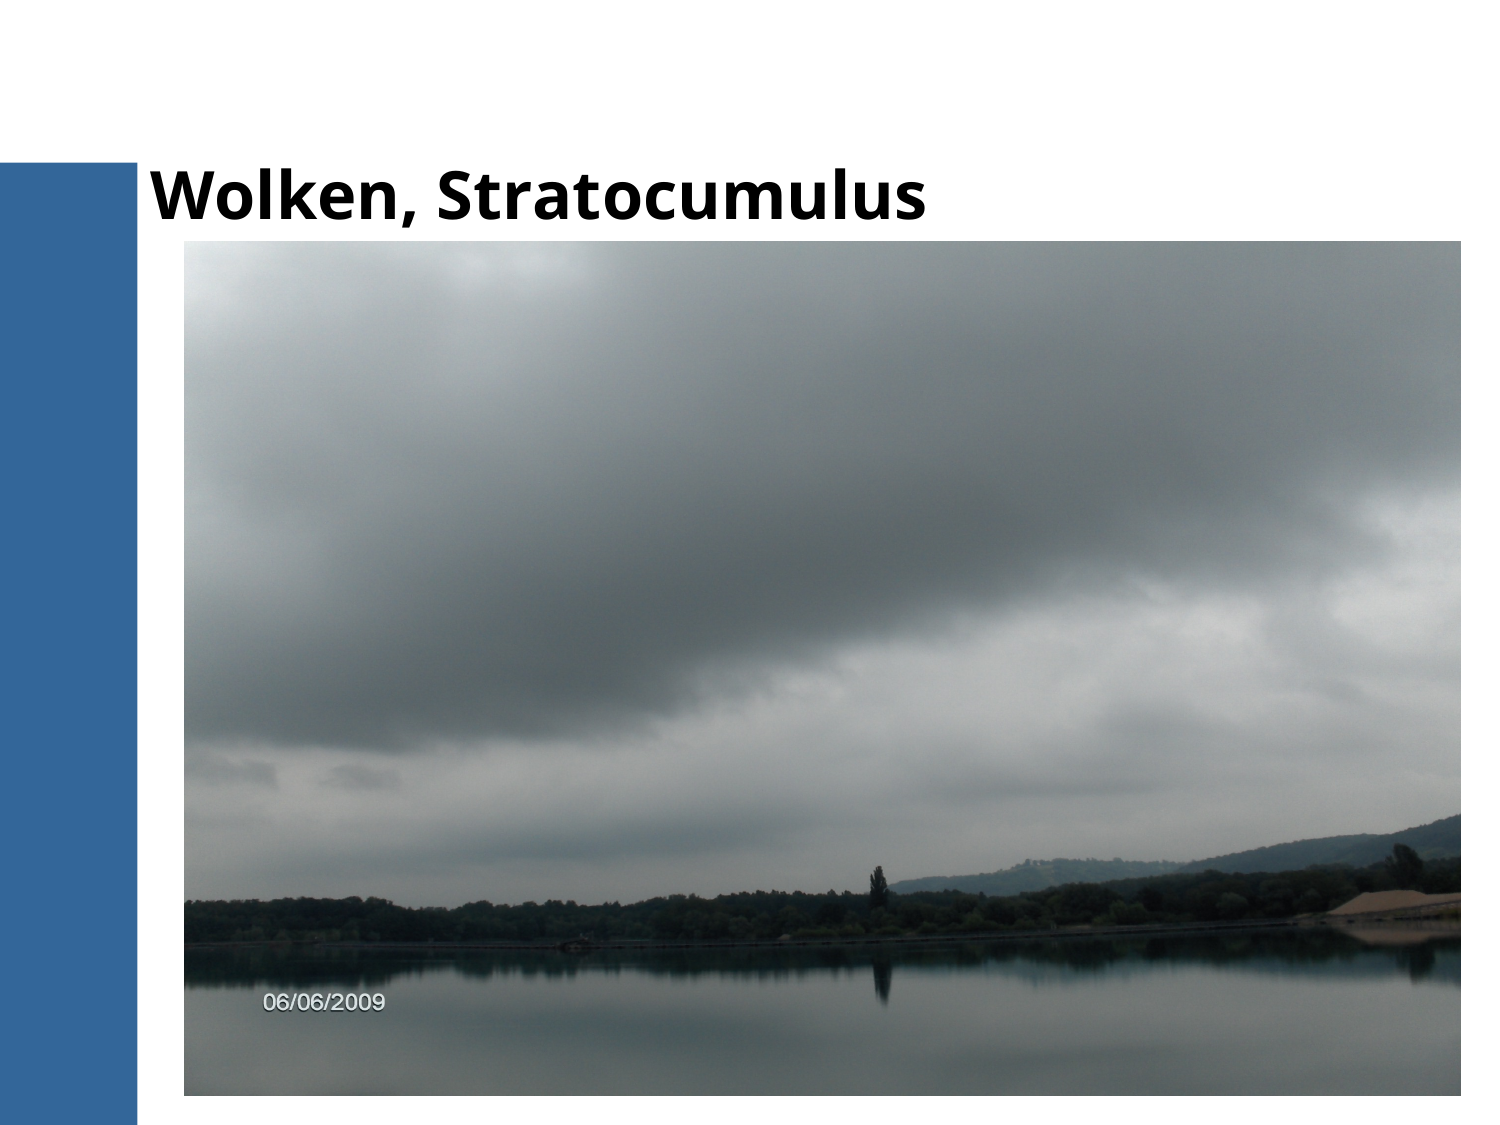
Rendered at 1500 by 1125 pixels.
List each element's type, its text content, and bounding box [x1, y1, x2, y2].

text_box <Nummer>/20 [1166, 1044, 1483, 1111]
picture [184, 241, 1461, 1096]
title Wolken, Stratocumulus [150, 101, 1423, 286]
